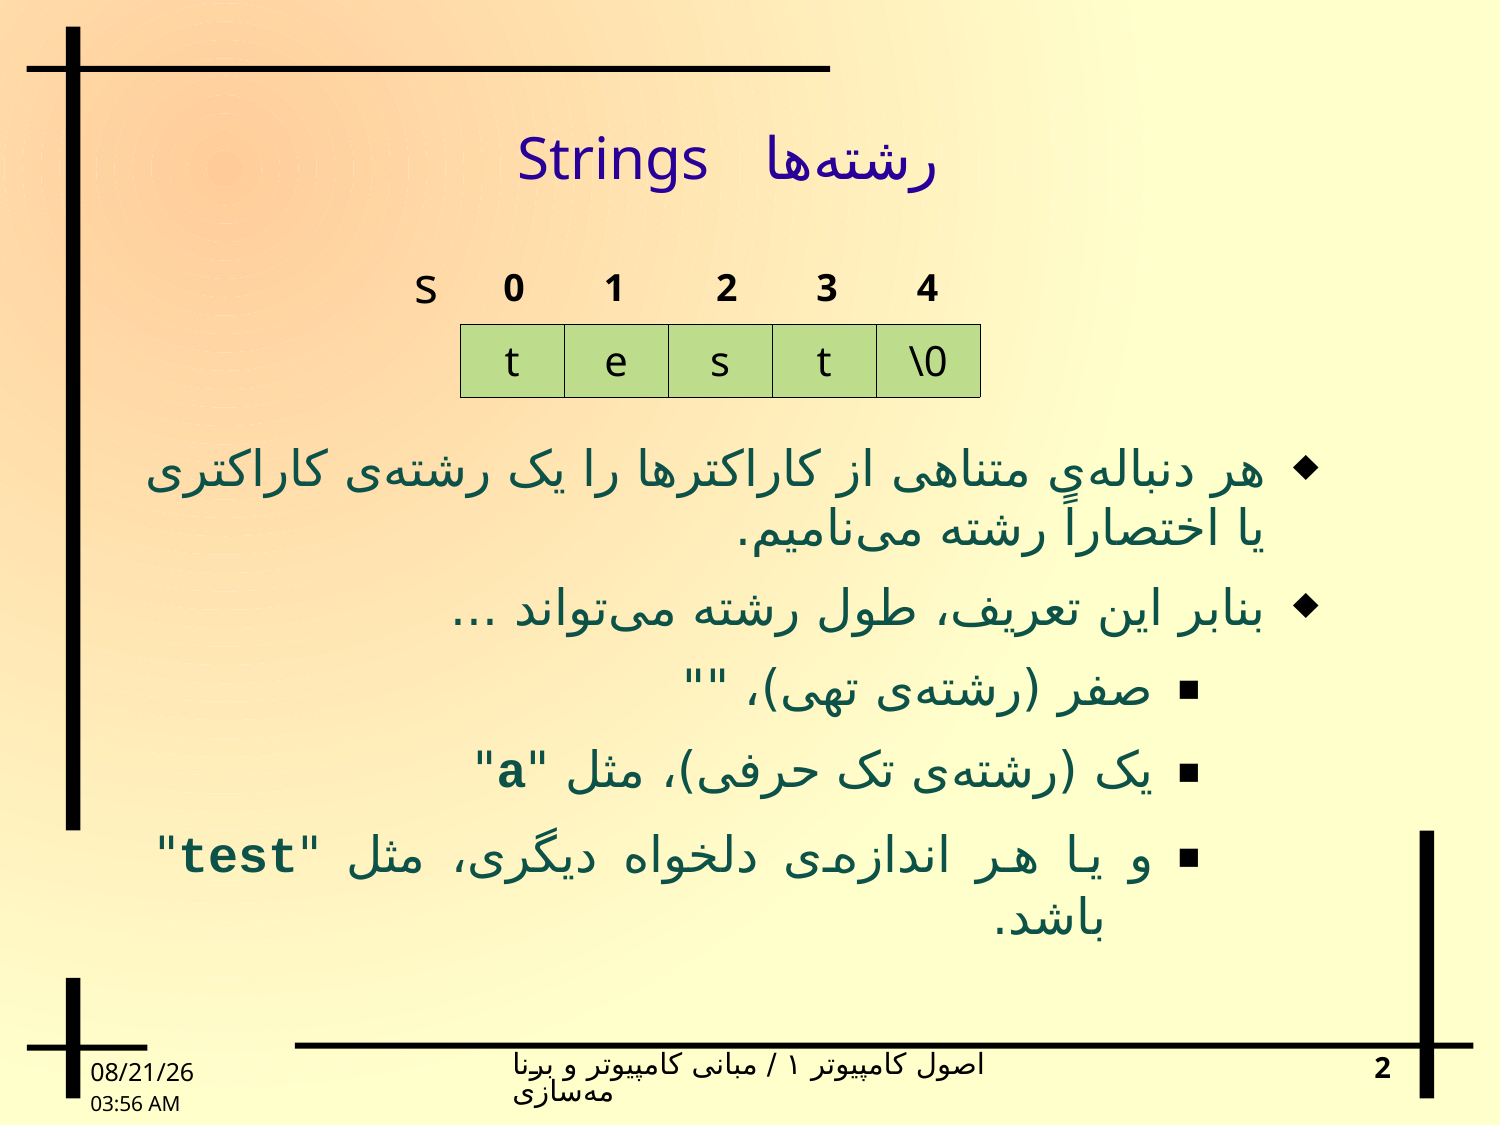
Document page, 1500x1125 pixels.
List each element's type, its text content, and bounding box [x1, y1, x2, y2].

title رشته‌ها Strings [113, 96, 1344, 217]
text_box 3 [801, 253, 858, 313]
text_box 0 [488, 253, 545, 313]
table_header t [773, 325, 876, 397]
list هر دنباله‌ی متناهی از کاراکترها را یک رشته‌ی کاراکتری یا اختصاراً رشته می‌نامیم. بنابر این تعریف، طول رشته می‌تواند ... صفر (رشته‌ی تهی)، "" یک (رشته‌ی تک حرفی)، مثل "a" و یا هر اندازه‌ی دلخواه دیگری، مثل "test" باشد. [145, 440, 1390, 1002]
text_box 1 [589, 253, 645, 313]
table_header t [461, 325, 564, 397]
table_header s [669, 325, 772, 397]
table_header e [565, 325, 668, 397]
text_box s [400, 242, 456, 316]
table_header \0 [877, 325, 980, 397]
text_box 2 [701, 253, 758, 313]
text_box 4 [902, 253, 958, 313]
